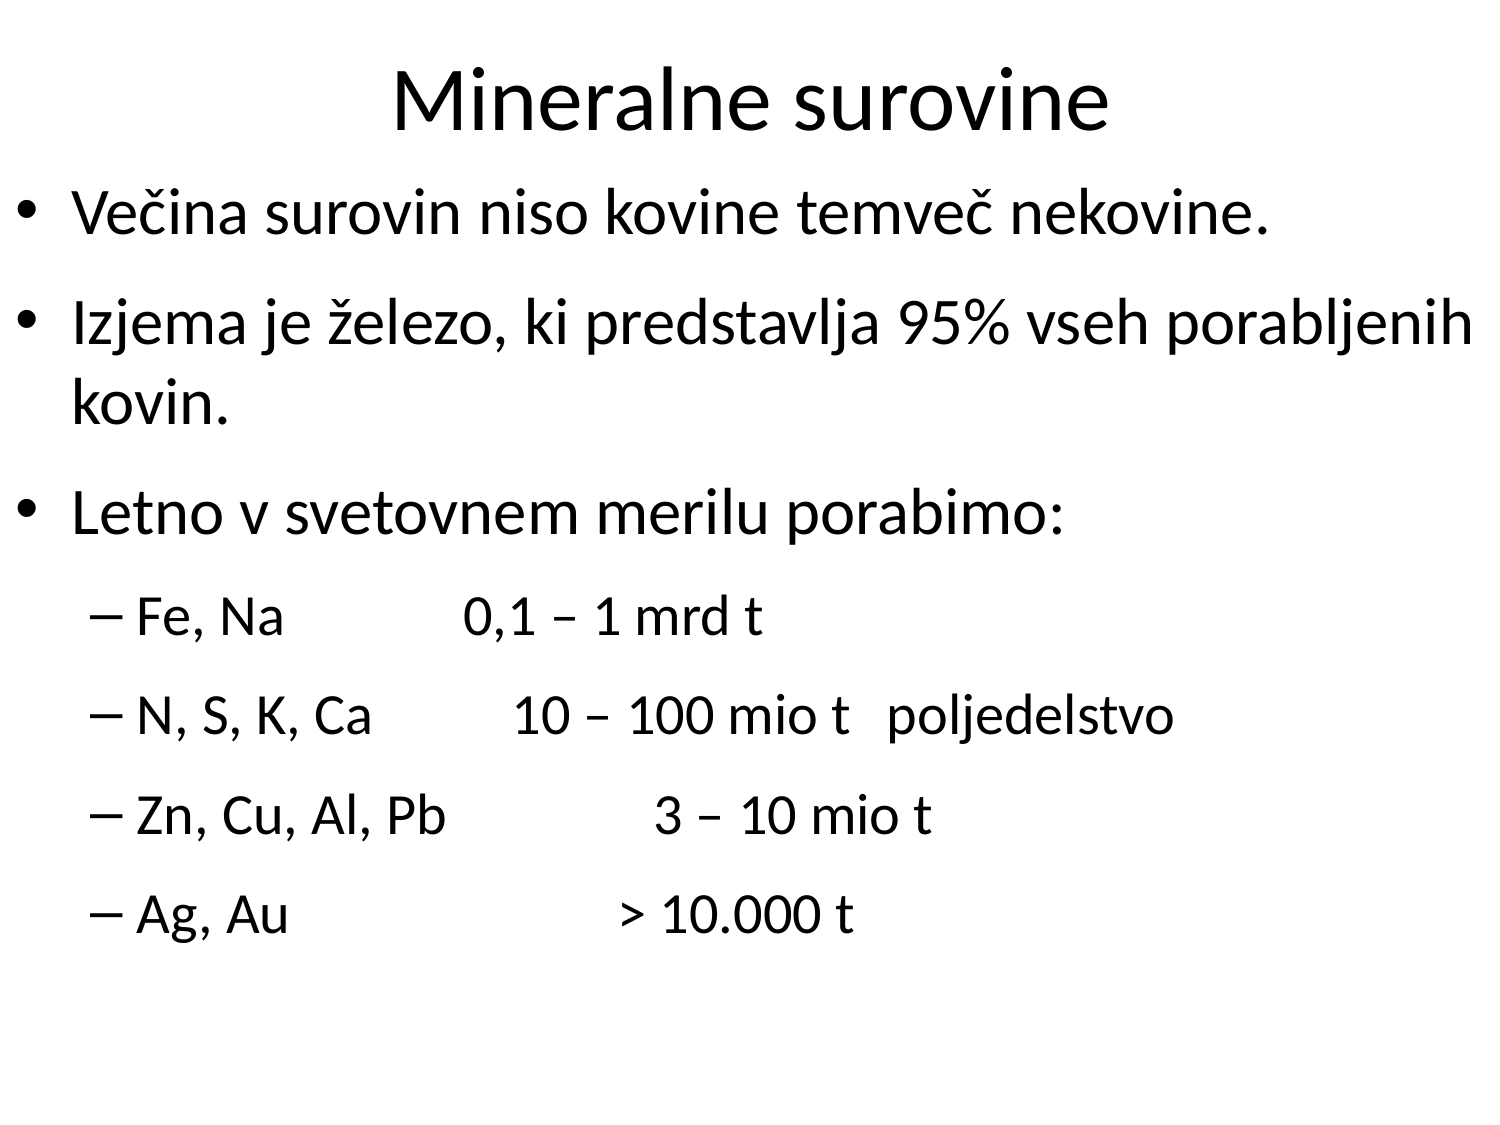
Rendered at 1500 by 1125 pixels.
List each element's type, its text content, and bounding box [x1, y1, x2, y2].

title Mineralne surovine [76, 0, 1427, 160]
list Večina surovin niso kovine temveč nekovine. Izjema je železo, ki predstavlja 95% vseh porabljenih kovin. Letno v svetovnem merilu porabimo: Fe, Na 0,1 – 1 mrd t N, S, K, Ca 10 – 100 mio t poljedelstvo Zn, Cu, Al, Pb 3 – 10 mio t Ag, Au > 10.000 t [0, 160, 1500, 1005]
